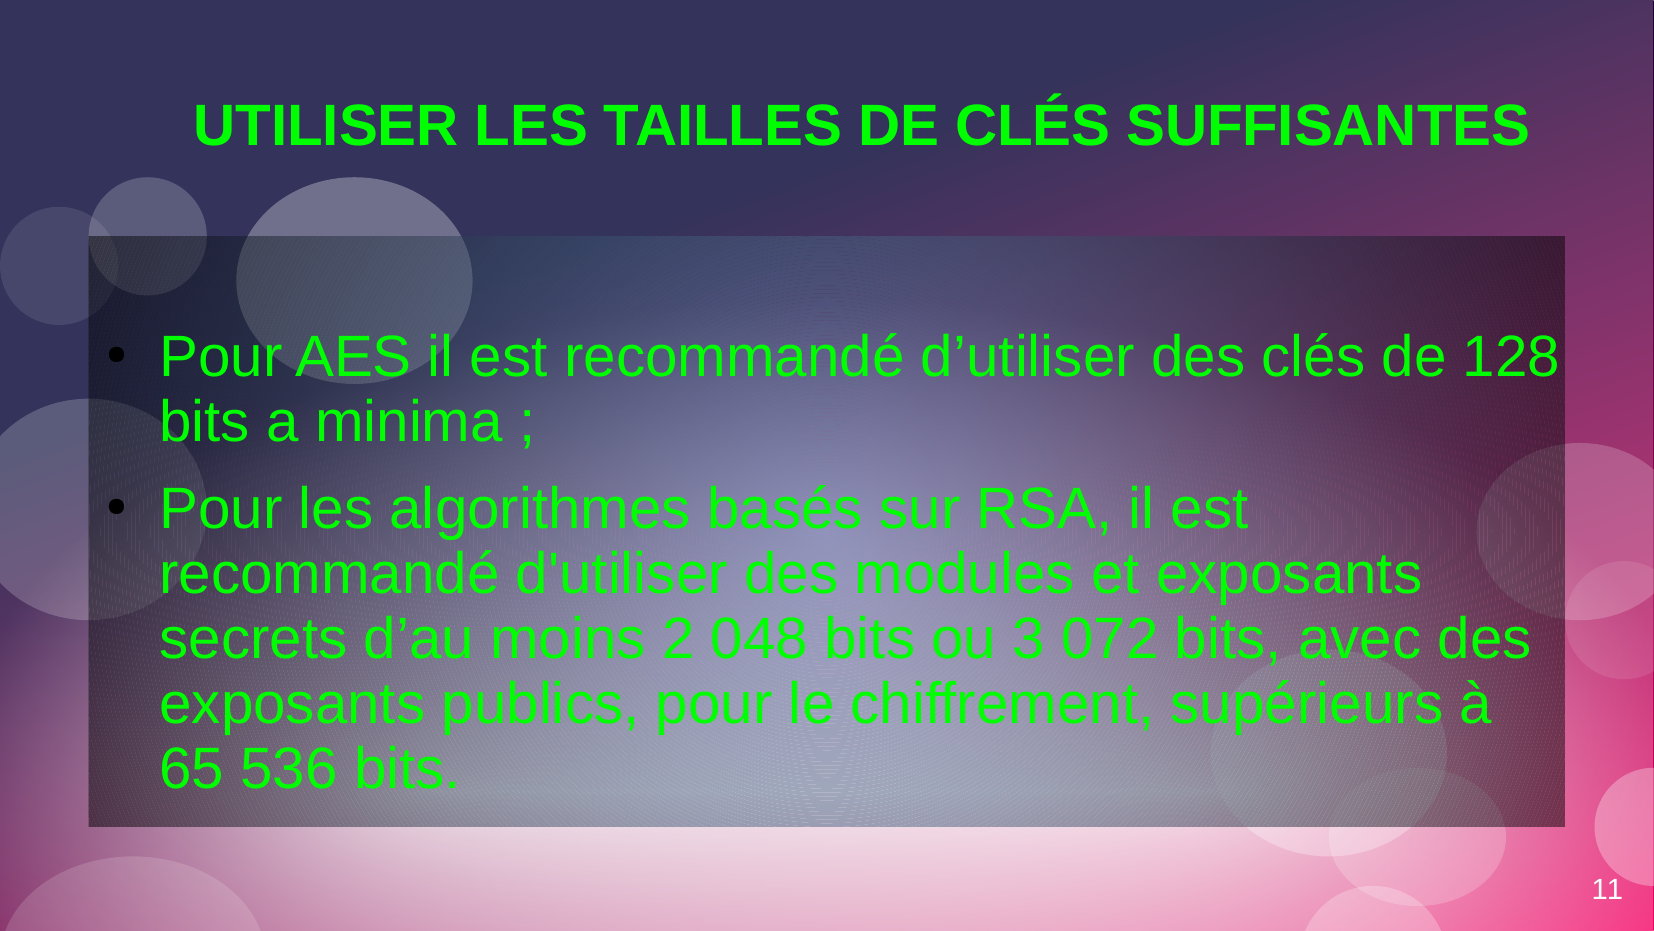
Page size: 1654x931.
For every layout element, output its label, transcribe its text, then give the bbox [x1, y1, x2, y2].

list Pour AES il est recommandé d’utiliser des clés de 128 bits a minima ; Pour les algorithmes basés sur RSA, il est recommandé d'utiliser des modules et exposants secrets d’au moins 2 048 bits ou 3 072 bits, avec des exposants publics, pour le chiffrement, supérieurs à 65 536 bits. [88, 236, 1565, 827]
title Utiliser les tailles de clés suffisantes [88, 44, 1565, 207]
